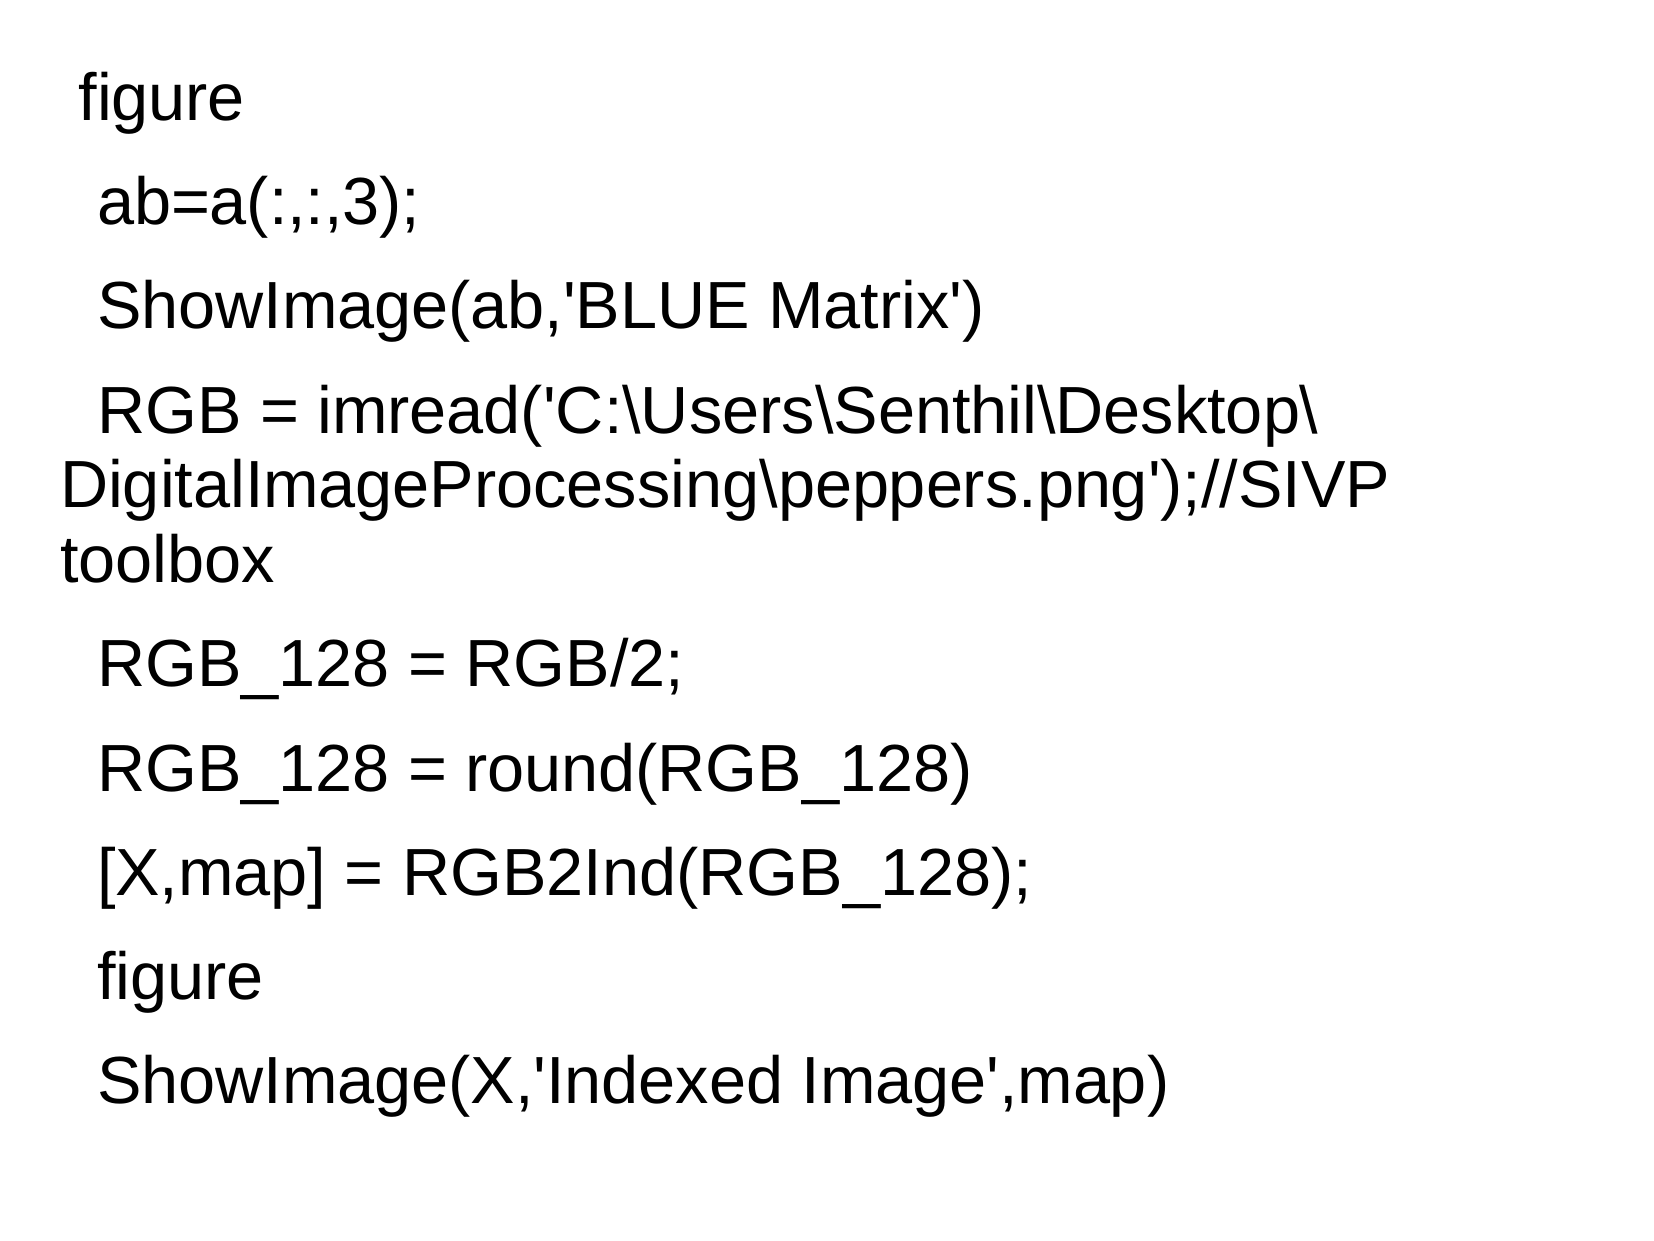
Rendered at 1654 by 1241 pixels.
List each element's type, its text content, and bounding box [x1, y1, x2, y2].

list figure ab=a(:,:,3); ShowImage(ab,'BLUE Matrix') RGB = imread('C:\Users\Senthil\Desktop\DigitalImageProcessing\peppers.png');//SIVP toolbox RGB_128 = RGB/2; RGB_128 = round(RGB_128) [X,map] = RGB2Ind(RGB_128); figure ShowImage(X,'Indexed Image',map) [60, 60, 1606, 1171]
